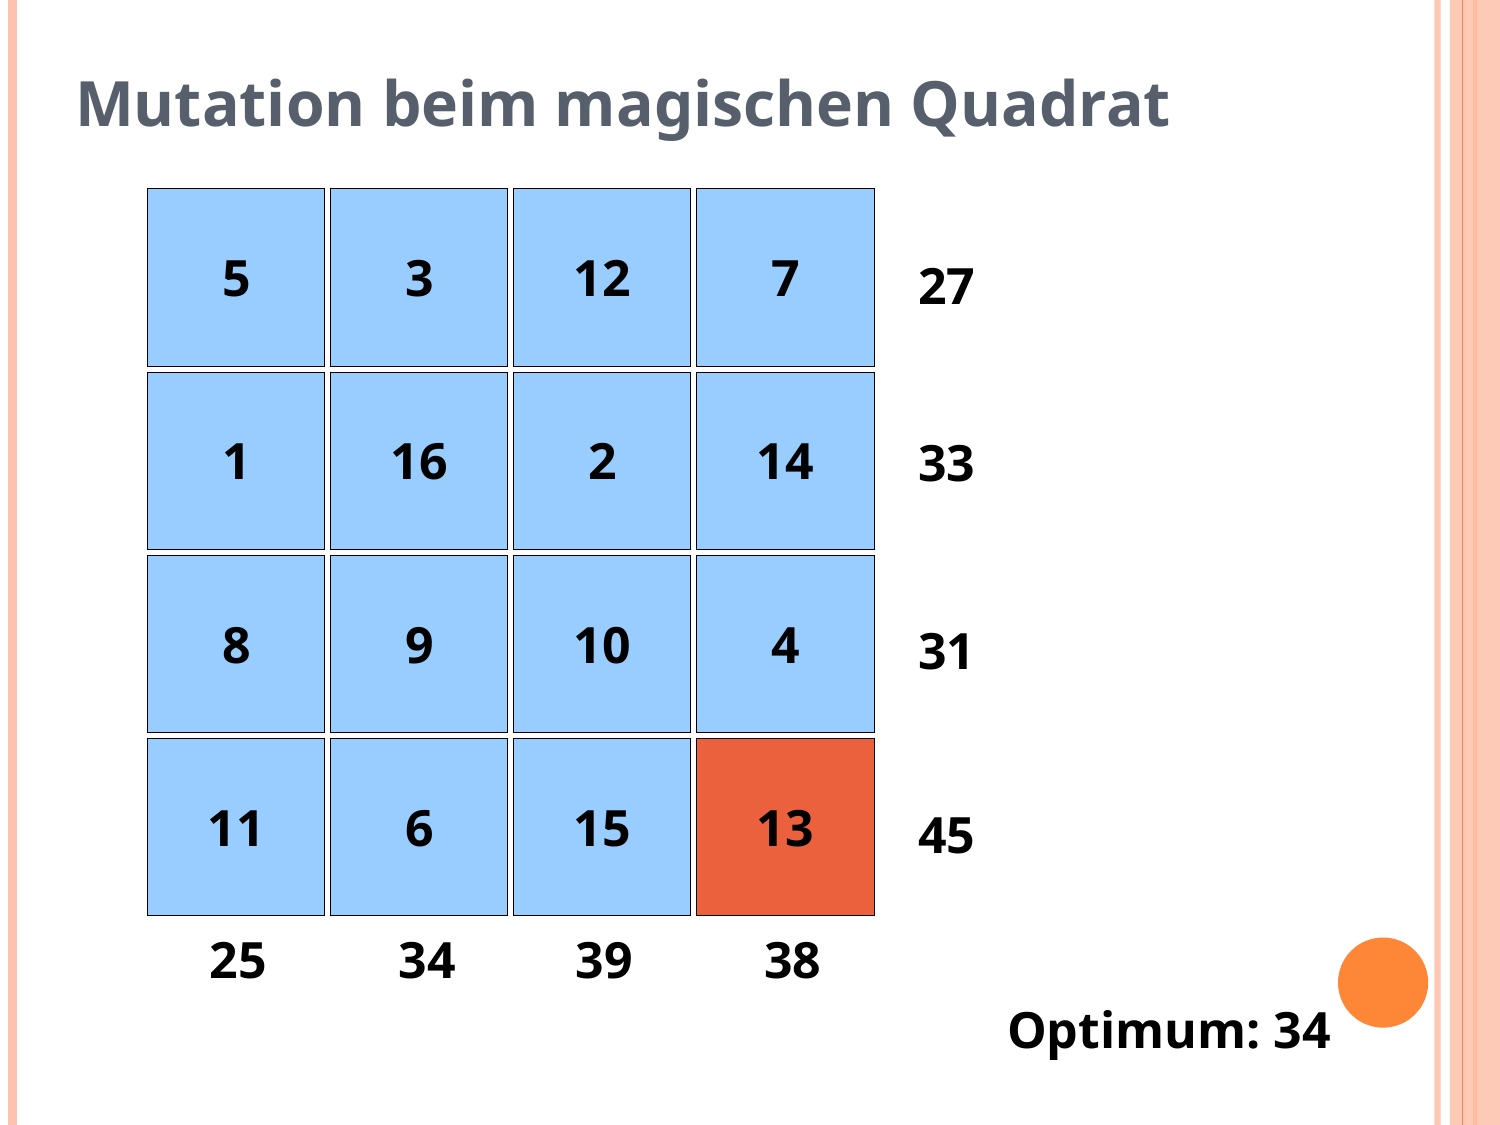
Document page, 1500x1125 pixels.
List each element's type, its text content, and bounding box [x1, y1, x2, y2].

text_box 13 [696, 738, 875, 916]
text_box 3 [330, 188, 508, 367]
text_box 10 [513, 555, 691, 733]
text_box 1 [147, 372, 325, 550]
text_box 45 [903, 792, 1058, 877]
text_box 31 [903, 608, 1058, 693]
text_box 12 [513, 188, 691, 367]
text_box 11 [147, 738, 325, 916]
text_box 9 [330, 555, 508, 733]
text_box 8 [147, 555, 325, 733]
text_box 4 [696, 555, 875, 733]
text_box 14 [696, 372, 875, 550]
text_box 34 [383, 916, 538, 1001]
text_box 38 [749, 916, 904, 1001]
text_box Optimum: 34 [992, 987, 1377, 1072]
text_box 5 [147, 188, 325, 367]
title Mutation beim magischen Quadrat [75, 0, 1471, 185]
text_box 2 [513, 372, 691, 550]
text_box 27 [903, 243, 1058, 328]
text_box 15 [513, 738, 691, 916]
text_box 7 [696, 188, 875, 367]
text_box 39 [560, 916, 715, 1001]
text_box 16 [330, 372, 508, 550]
text_box 33 [903, 420, 1058, 505]
text_box 25 [194, 916, 349, 1001]
text_box 6 [330, 738, 508, 916]
